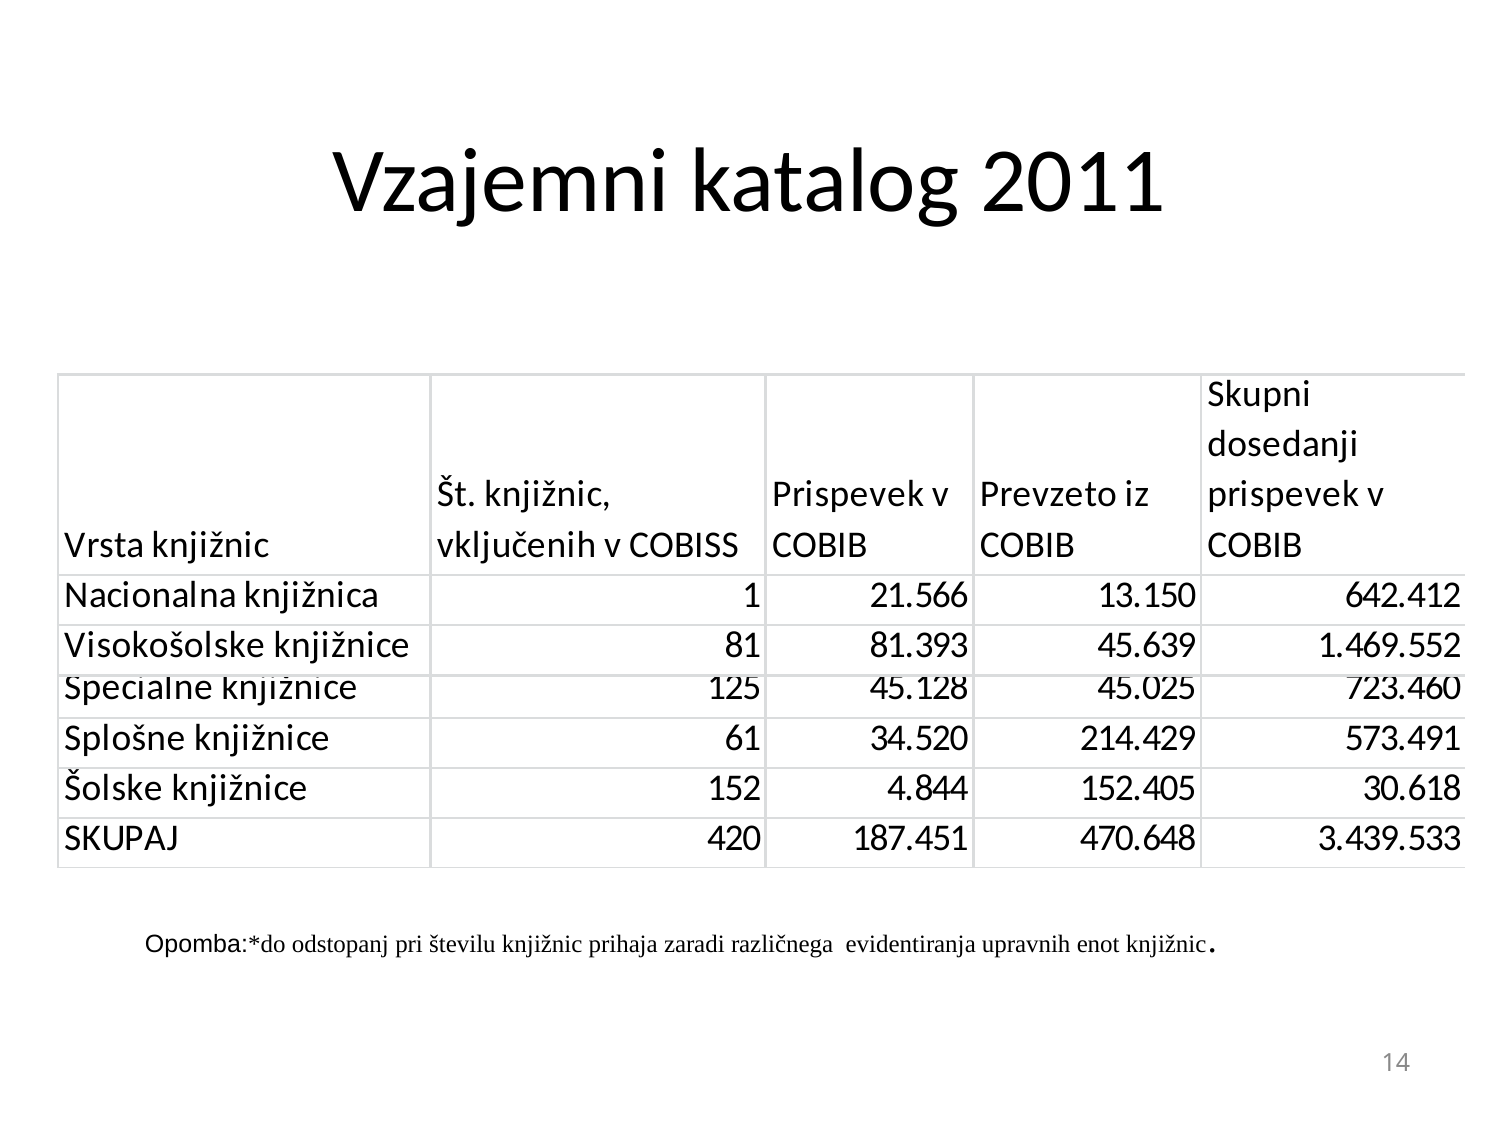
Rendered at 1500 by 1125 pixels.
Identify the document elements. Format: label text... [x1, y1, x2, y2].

text_box Opomba:*do odstopanj pri številu knjižnic prihaja zaradi različnega evidentiranja upravnih enot knjižnic. [130, 907, 1394, 969]
text_box [56, 373, 1468, 870]
title Vzajemni katalog 2011 [75, 62, 1426, 288]
text_box <number> [1074, 1024, 1426, 1103]
